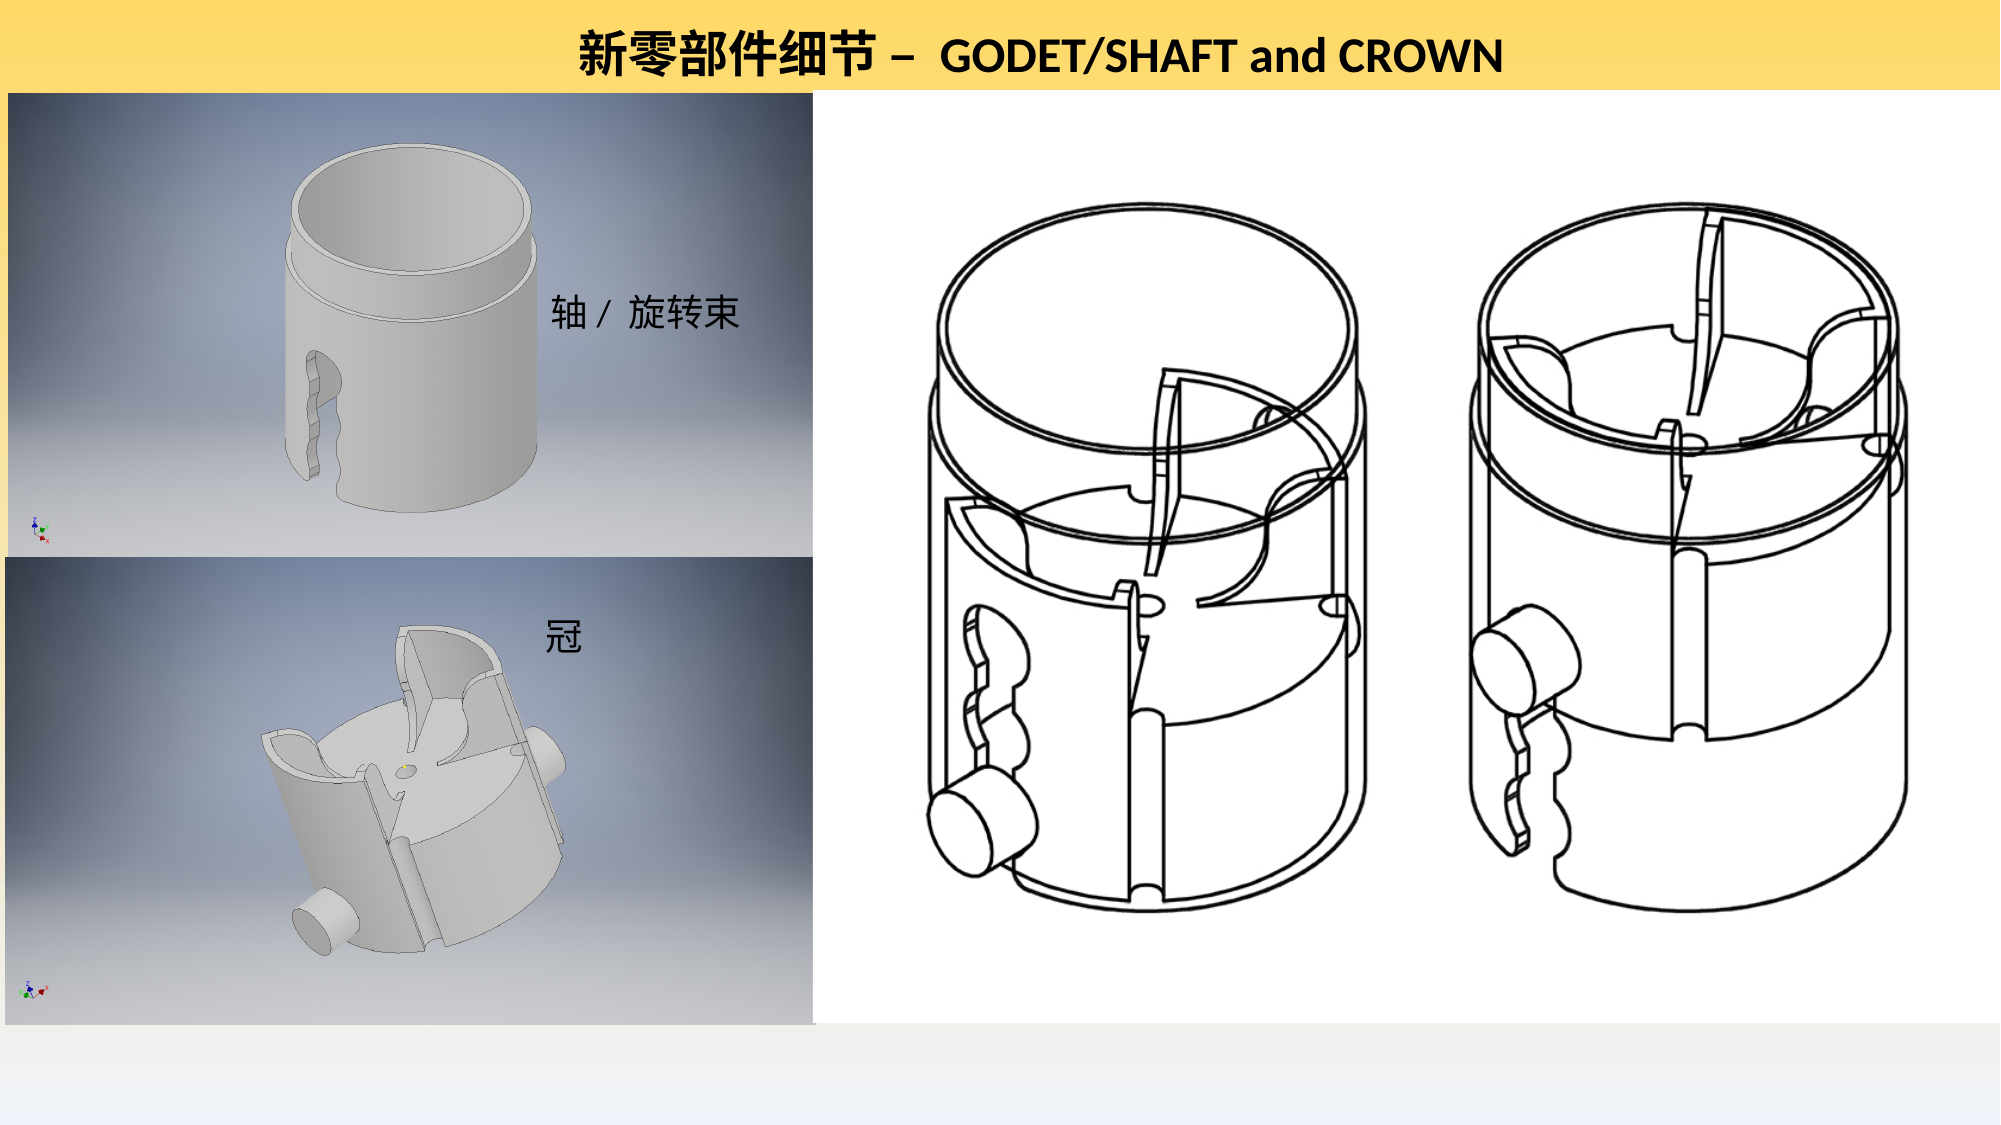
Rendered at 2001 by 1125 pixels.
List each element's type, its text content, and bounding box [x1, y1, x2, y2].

text_box 轴/ 旋转束 [483, 281, 795, 342]
text_box 冠 [530, 605, 711, 666]
text_box 新零部件细节 – GODET/SHAFT and CROWN [315, 14, 1639, 91]
picture [5, 90, 2000, 1025]
